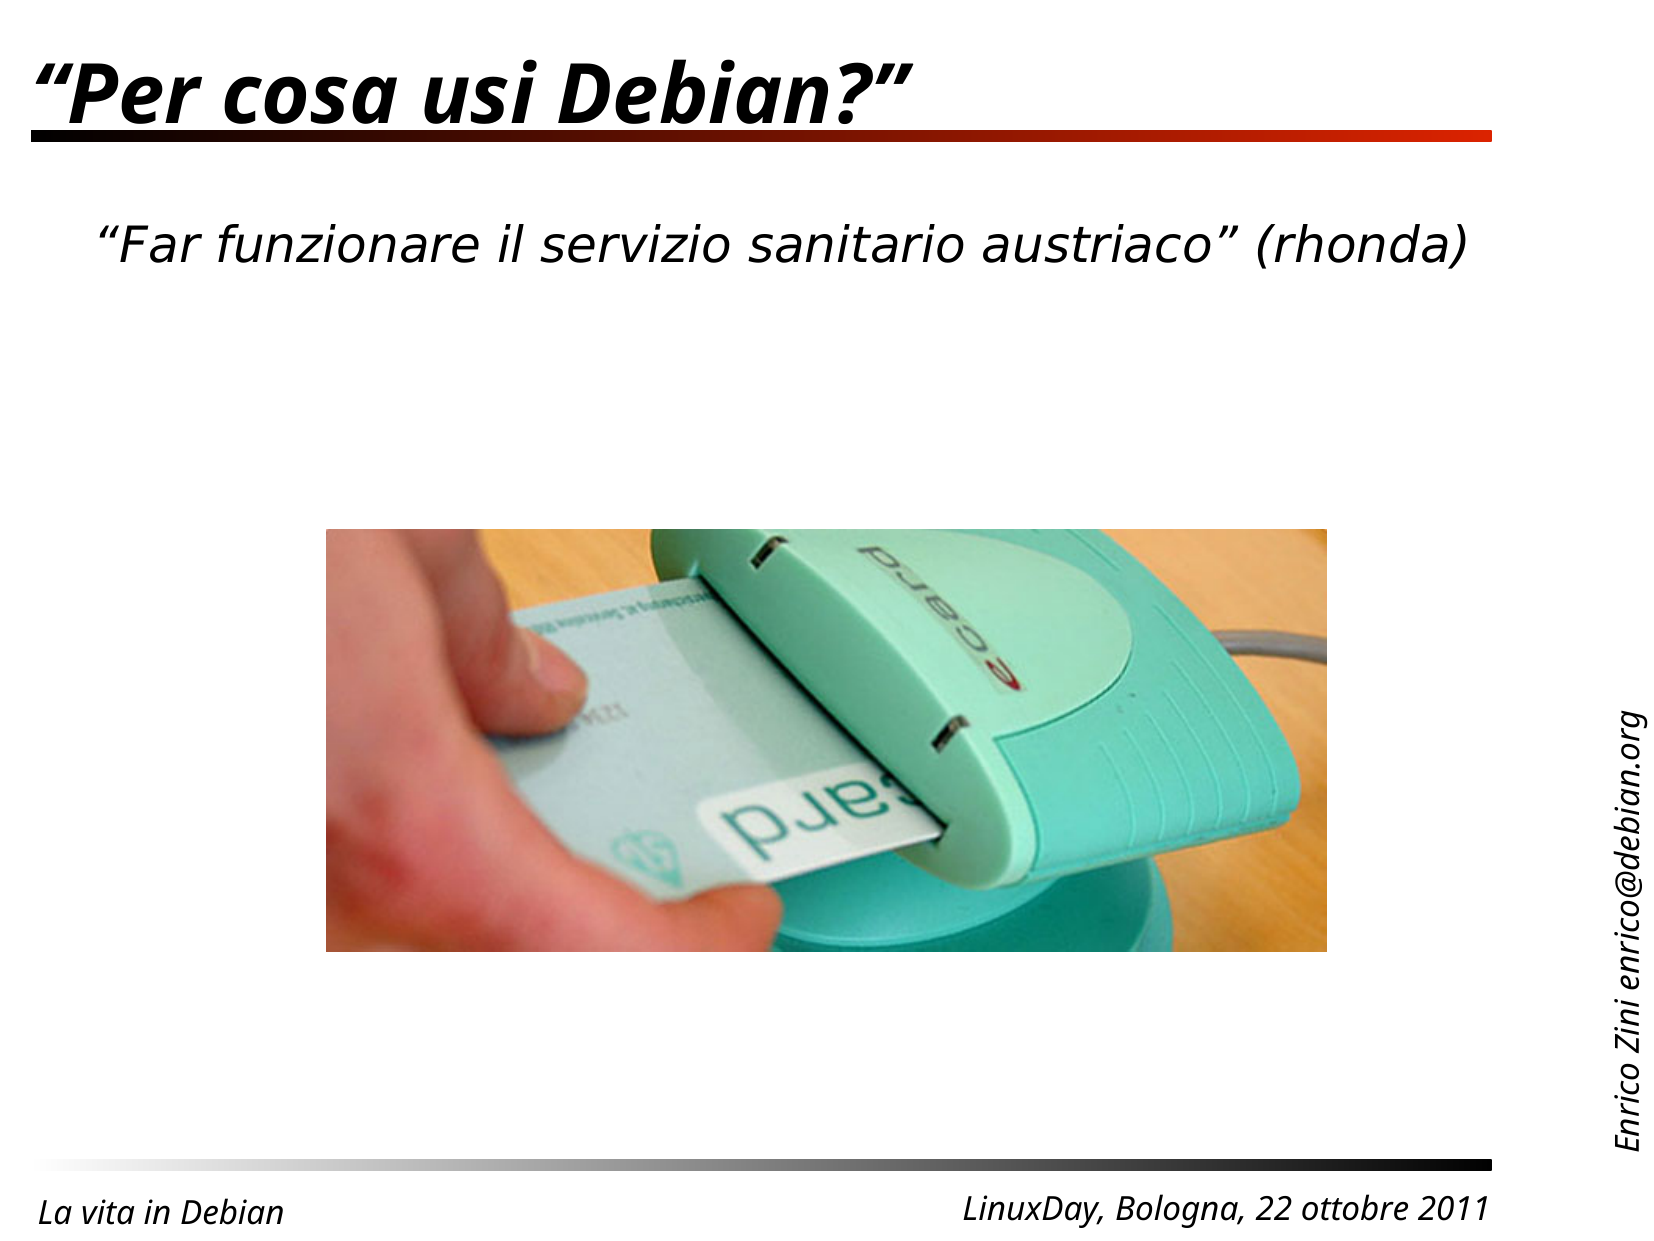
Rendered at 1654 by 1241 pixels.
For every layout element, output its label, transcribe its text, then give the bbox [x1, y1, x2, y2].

text_box “Far funzionare il servizio sanitario austriaco” (rhonda) [30, 215, 1507, 1089]
picture [326, 529, 1327, 952]
text_box “Per cosa usi Debian?” [31, 34, 1438, 168]
